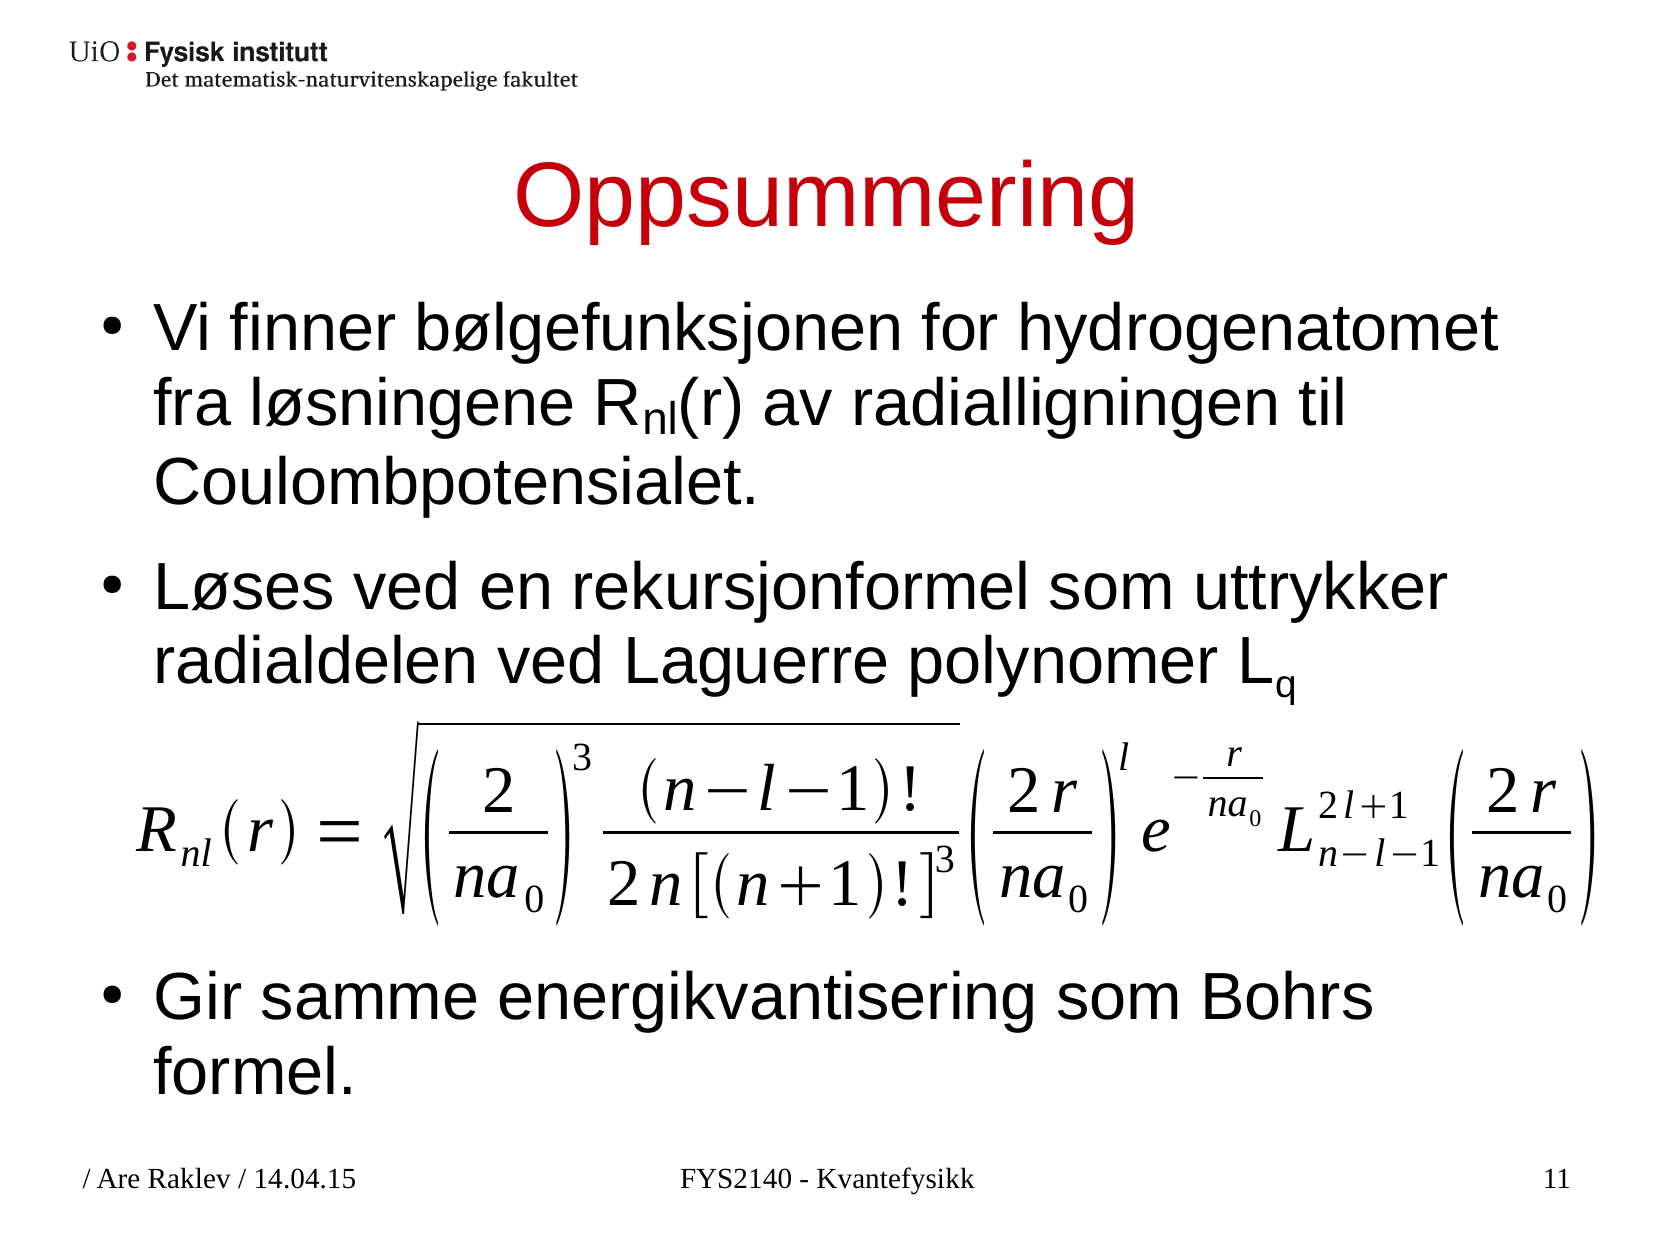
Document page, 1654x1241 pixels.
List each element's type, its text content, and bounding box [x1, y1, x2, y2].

list Vi finner bølgefunksjonen for hydrogenatomet fra løsningene Rnl(r) av radialligningen til Coulombpotensialet. Løses ved en rekursjonformel som uttrykker radialdelen ved Laguerre polynomer Lq Gir samme energikvantisering som Bohrs formel. [82, 290, 1538, 1107]
chart [126, 718, 1606, 930]
picture [68, 37, 581, 93]
title Oppsummering [82, 90, 1571, 298]
